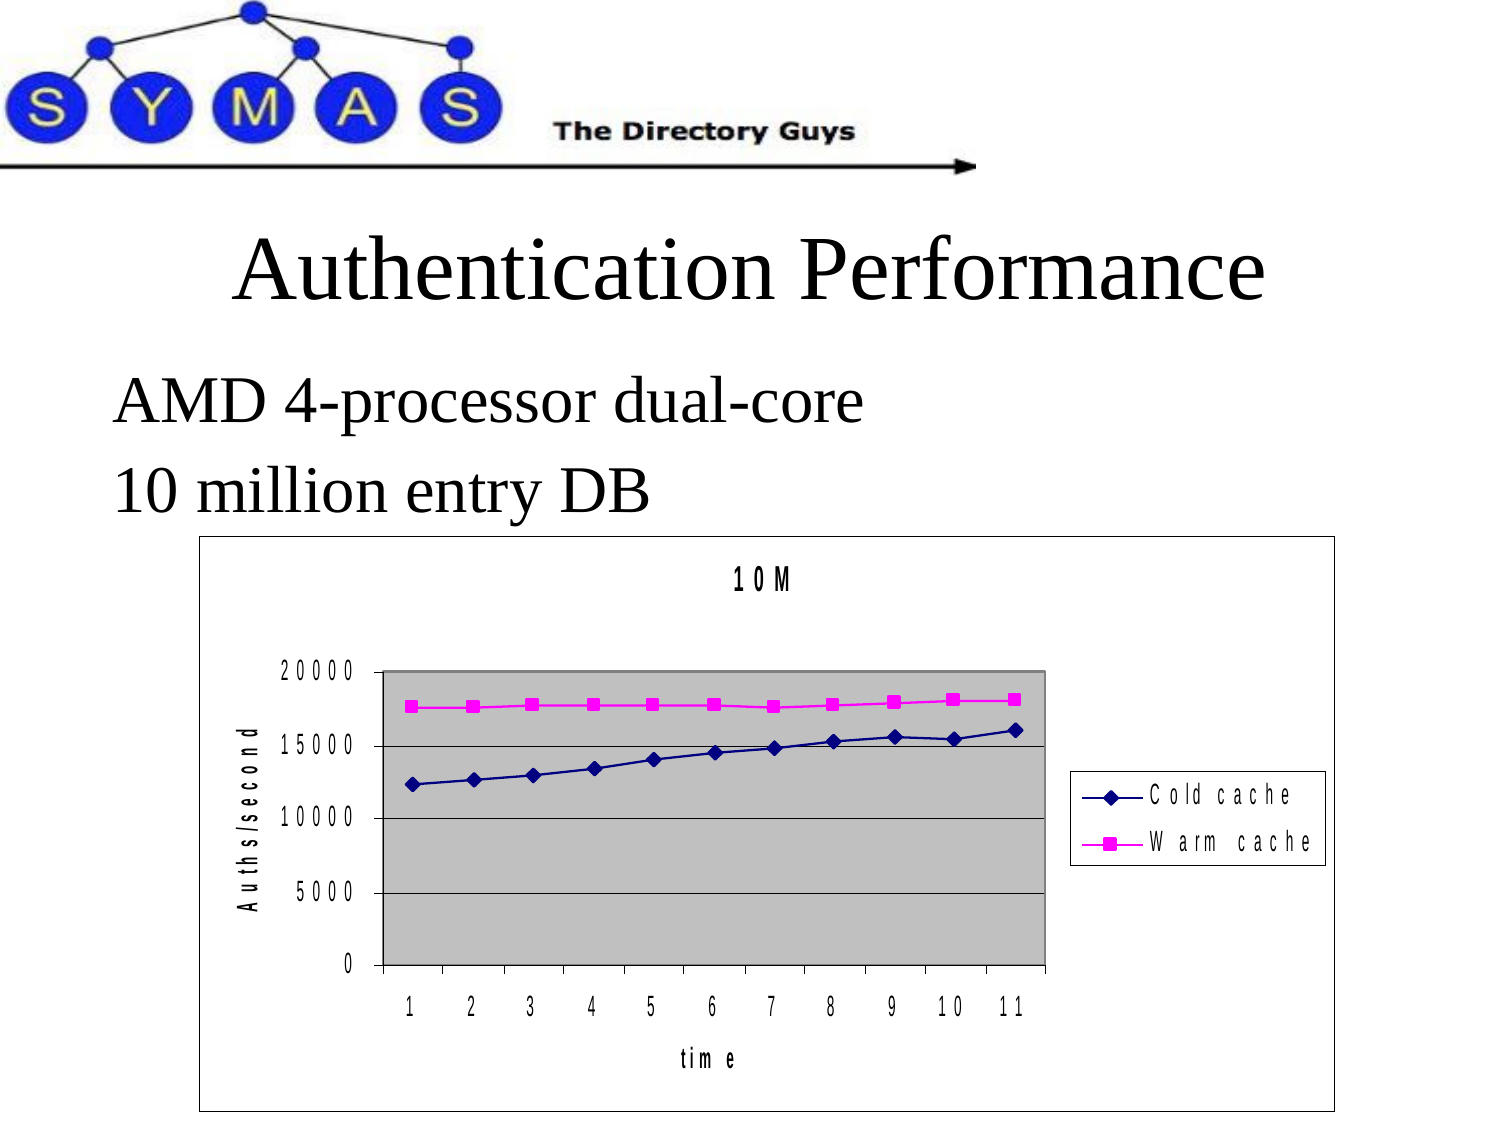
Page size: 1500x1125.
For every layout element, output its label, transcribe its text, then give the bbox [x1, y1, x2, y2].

list AMD 4-processor dual-core 10 million entry DB [112, 362, 1388, 1038]
picture [0, 0, 976, 188]
title Authentication Performance [112, 187, 1388, 351]
picture [187, 525, 1351, 1125]
